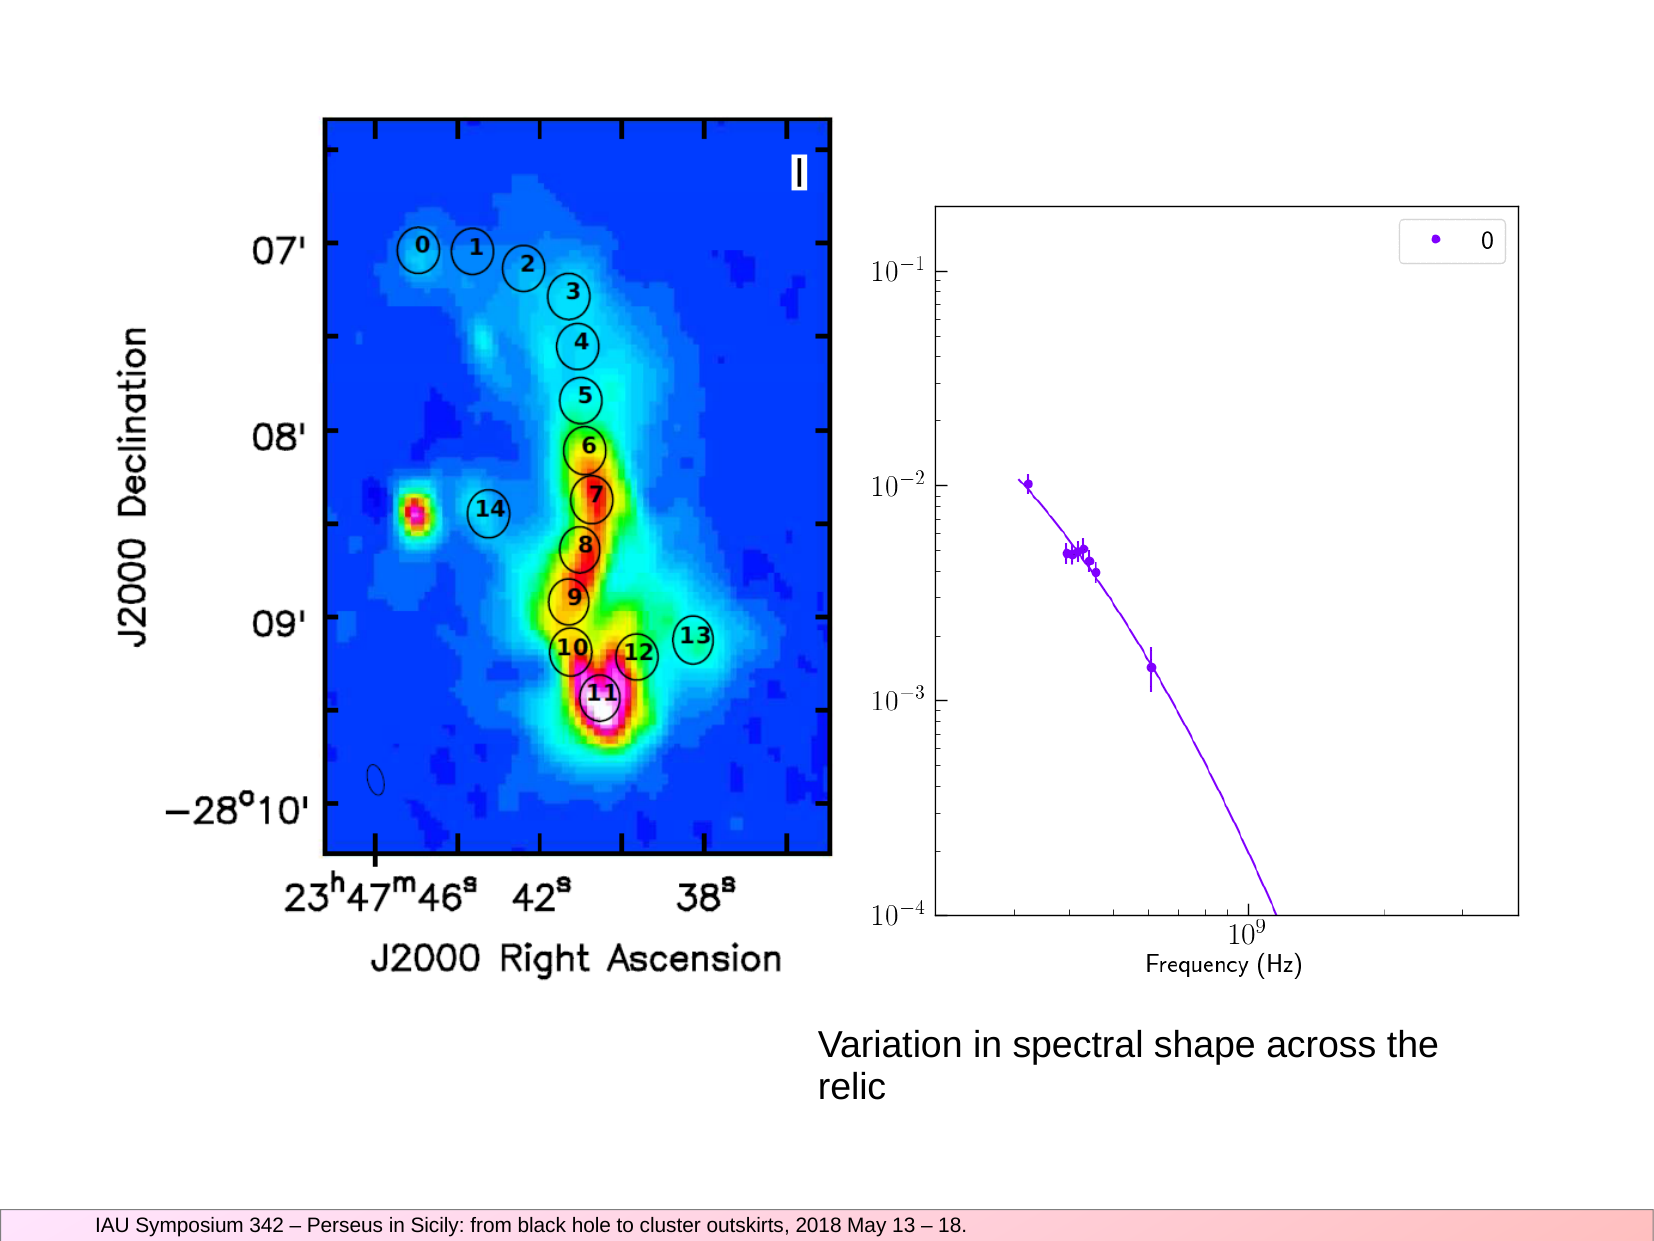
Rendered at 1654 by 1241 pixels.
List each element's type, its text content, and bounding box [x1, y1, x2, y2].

text_box Variation in spectral shape across the relic [803, 1015, 1501, 1115]
picture [105, 96, 1593, 1016]
